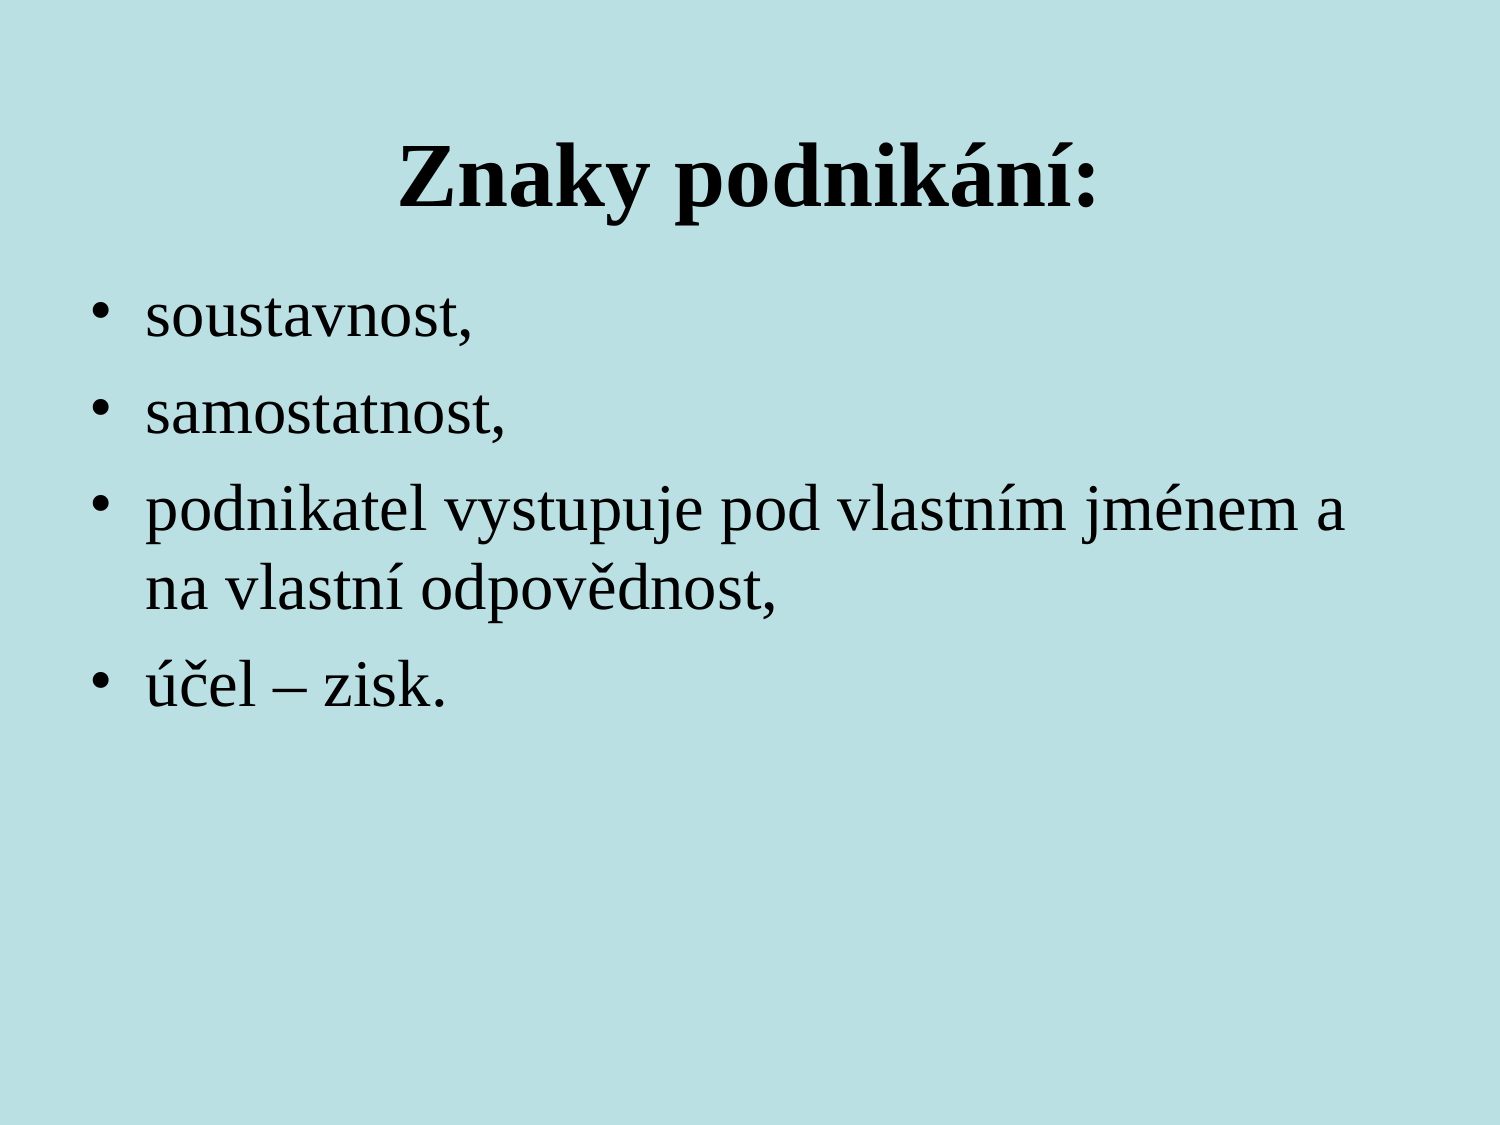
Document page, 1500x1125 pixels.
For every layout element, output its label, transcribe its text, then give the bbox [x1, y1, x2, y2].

list soustavnost, samostatnost, podnikatel vystupuje pod vlastním jménem a na vlastní odpovědnost, účel – zisk. [75, 262, 1426, 984]
title Znaky podnikání: [75, 44, 1426, 233]
